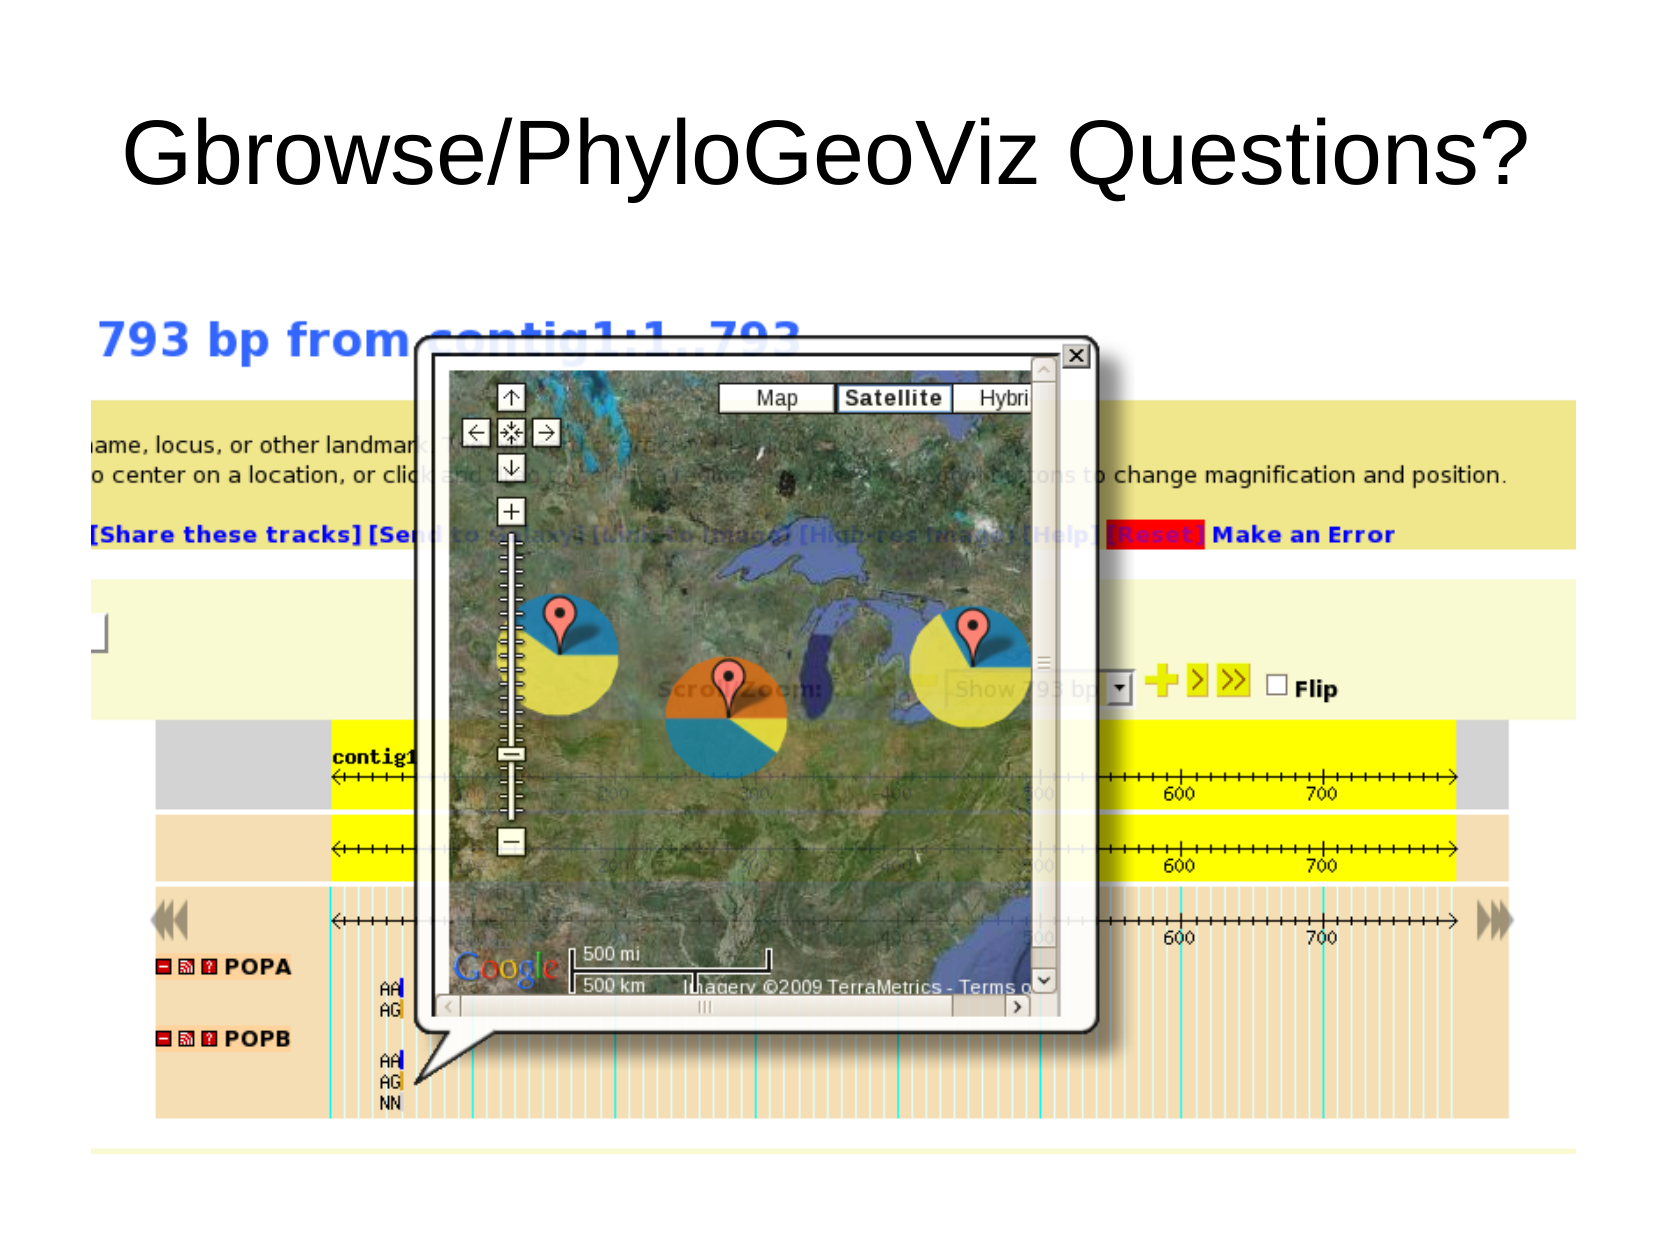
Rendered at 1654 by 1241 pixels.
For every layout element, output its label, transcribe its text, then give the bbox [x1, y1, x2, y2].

picture [91, 297, 1576, 1154]
title Gbrowse/PhyloGeoViz Questions? [82, 56, 1571, 250]
